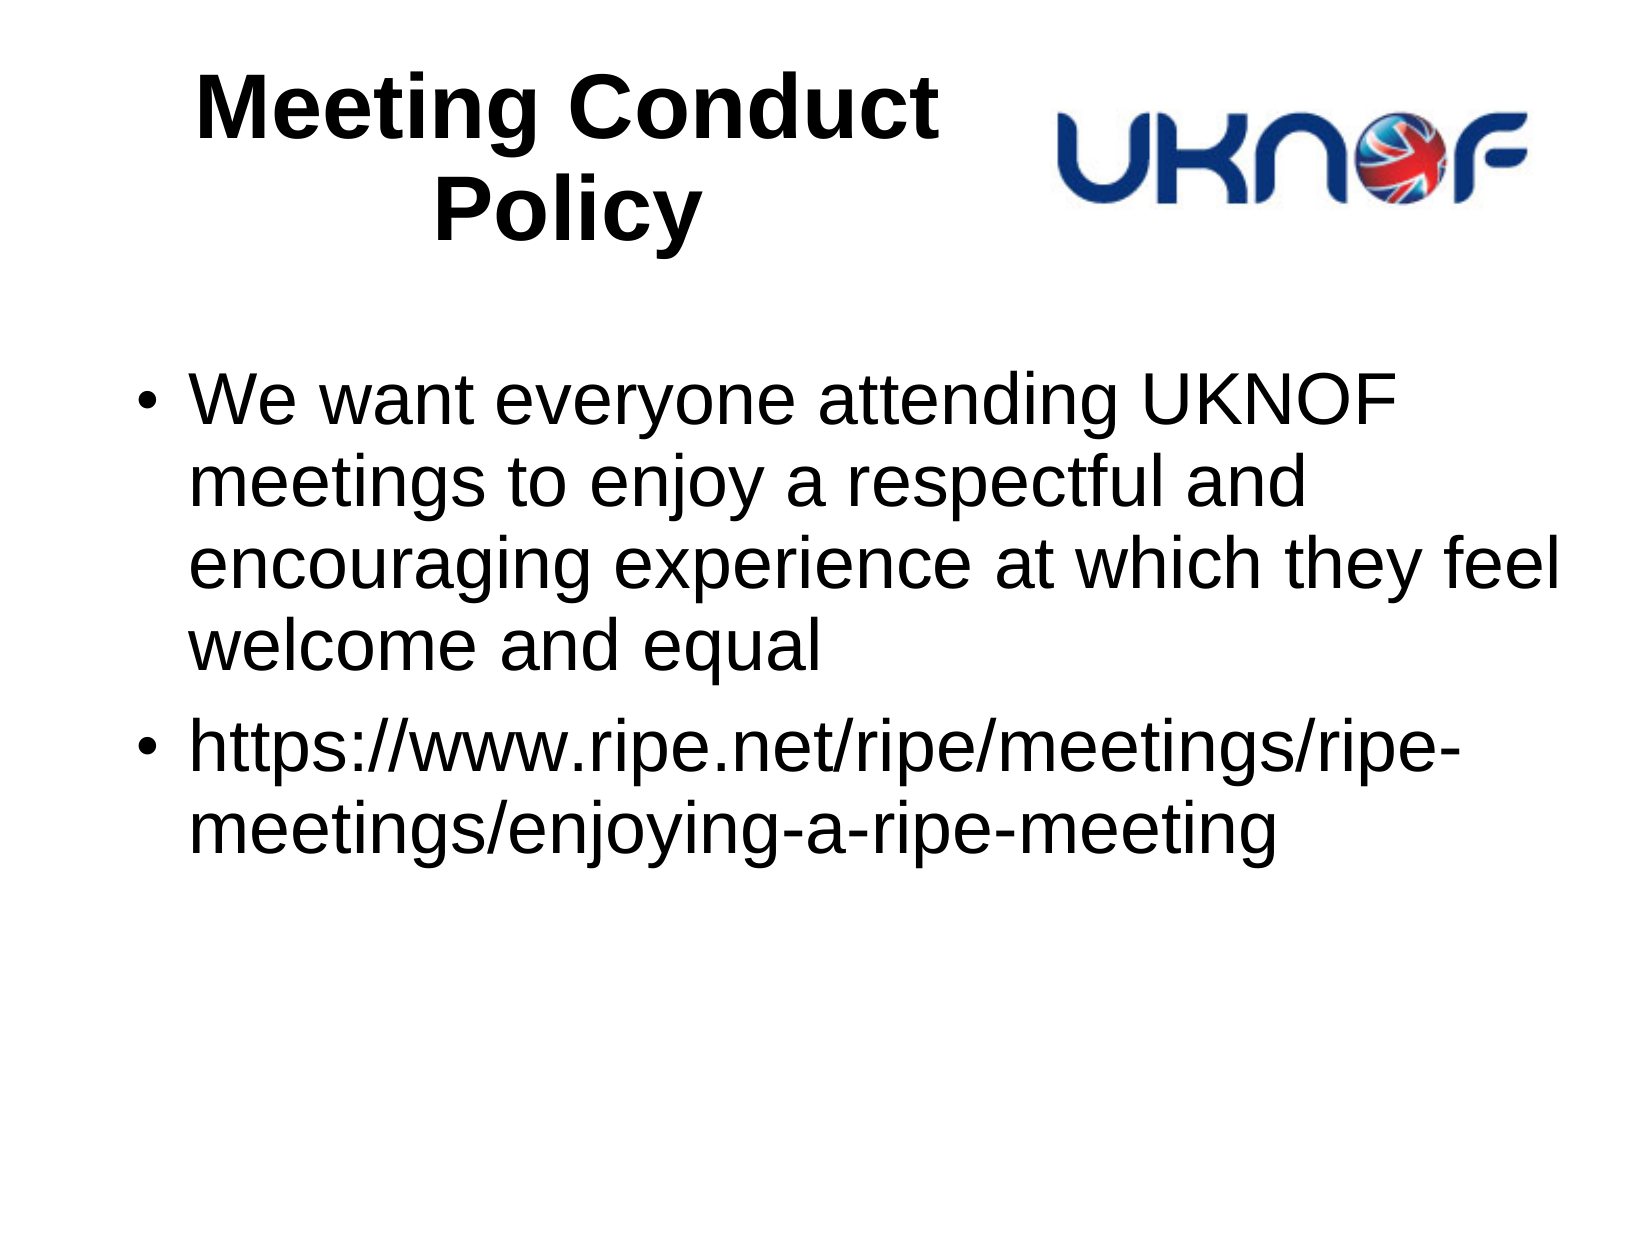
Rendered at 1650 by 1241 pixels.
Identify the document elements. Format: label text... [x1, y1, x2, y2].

list We want everyone attending UKNOF meetings to enjoy a respectful and encouraging experience at which they feel welcome and equal https://www.ripe.net/ripe/meetings/ripe-meetings/enjoying-a-ripe-meeting [75, 358, 1576, 1078]
title Meeting Conduct Policy [123, 37, 1013, 279]
picture [1050, 93, 1536, 225]
